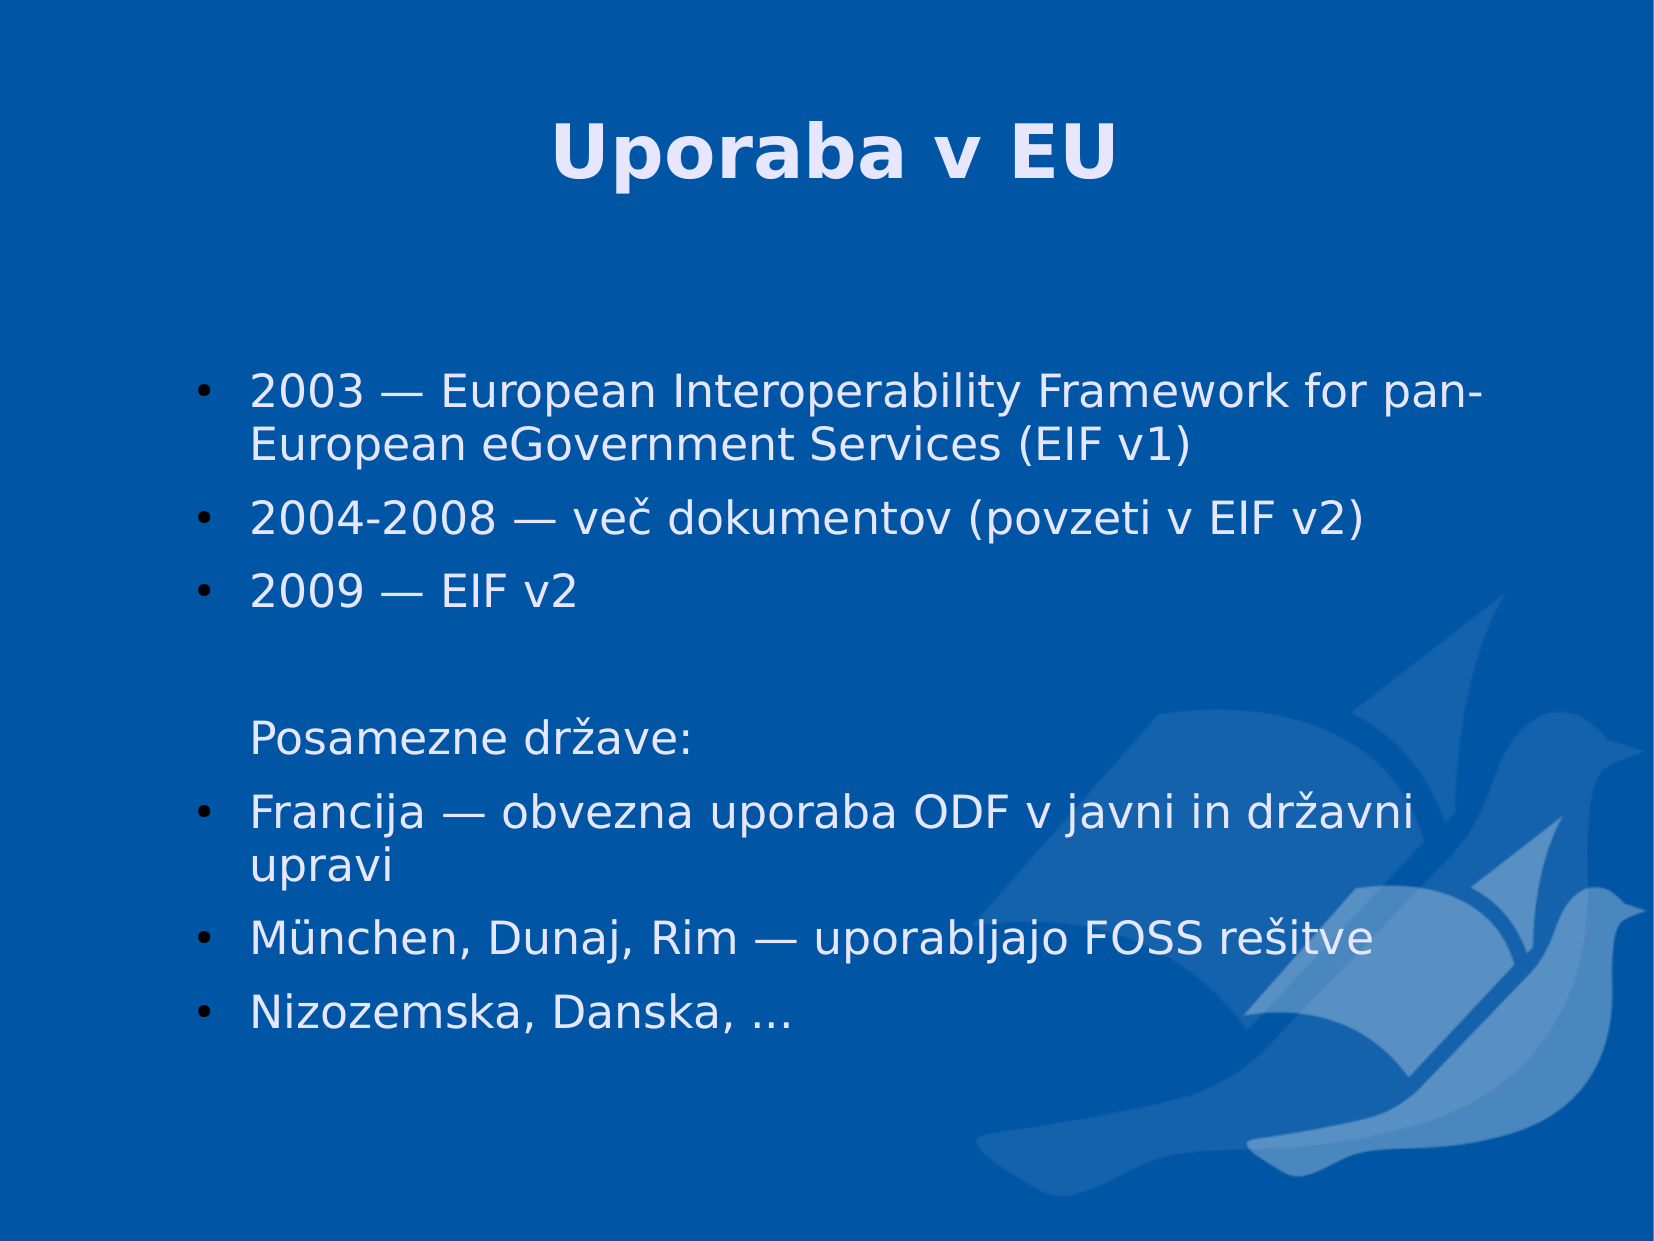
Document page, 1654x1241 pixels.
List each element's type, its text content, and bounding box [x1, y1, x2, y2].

title Uporaba v EU [82, 49, 1571, 257]
list 2003 — European Interoperability Framework for pan-European eGovernment Services (EIF v1) 2004-2008 — več dokumentov (povzeti v EIF v2) 2009 — EIF v2 Posamezne države: Francija — obvezna uporaba ODF v javni in državni upravi München, Dunaj, Rim — uporabljajo FOSS rešitve Nizozemska, Danska, ... [178, 364, 1570, 1147]
picture [0, 0, 1654, 1241]
